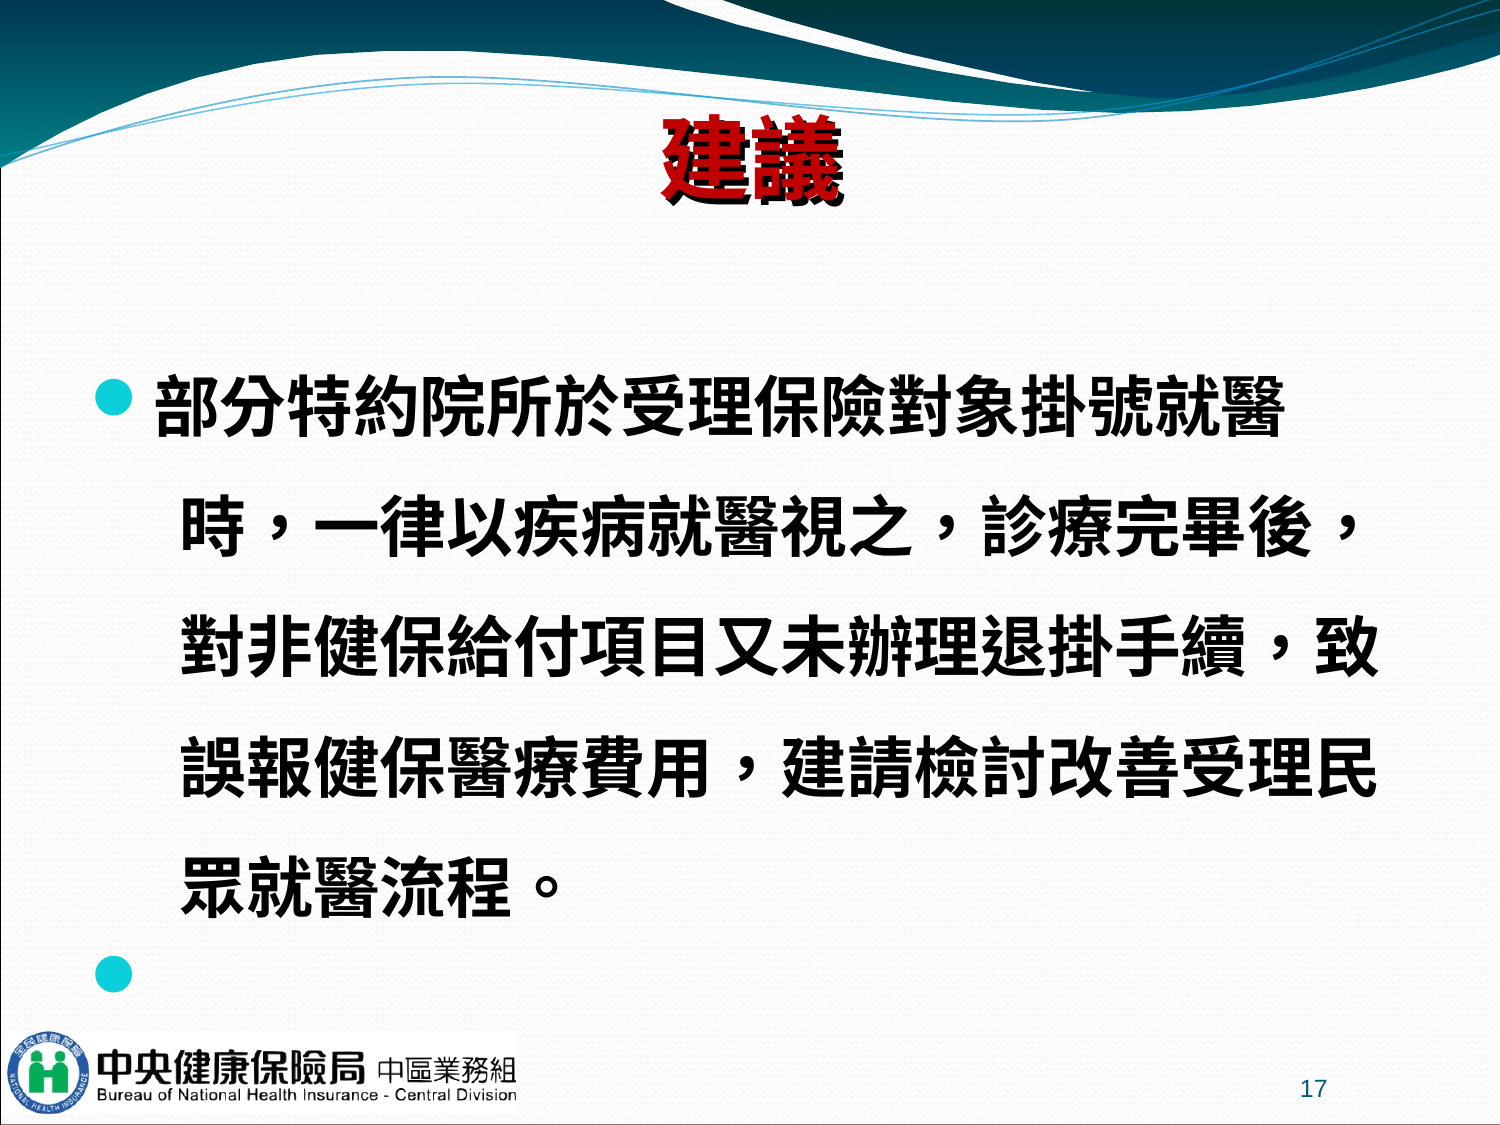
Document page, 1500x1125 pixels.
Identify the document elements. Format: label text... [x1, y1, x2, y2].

title 建議 [75, 58, 1426, 247]
list 部分特約院所於受理保險對象掛號就醫時，一律以疾病就醫視之，診療完畢後，對非健保給付項目又未辦理退掛手續，致誤報健保醫療費用，建請檢討改善受理民眾就醫流程。 [75, 317, 1426, 977]
text_box [1299, 1042, 1426, 1103]
